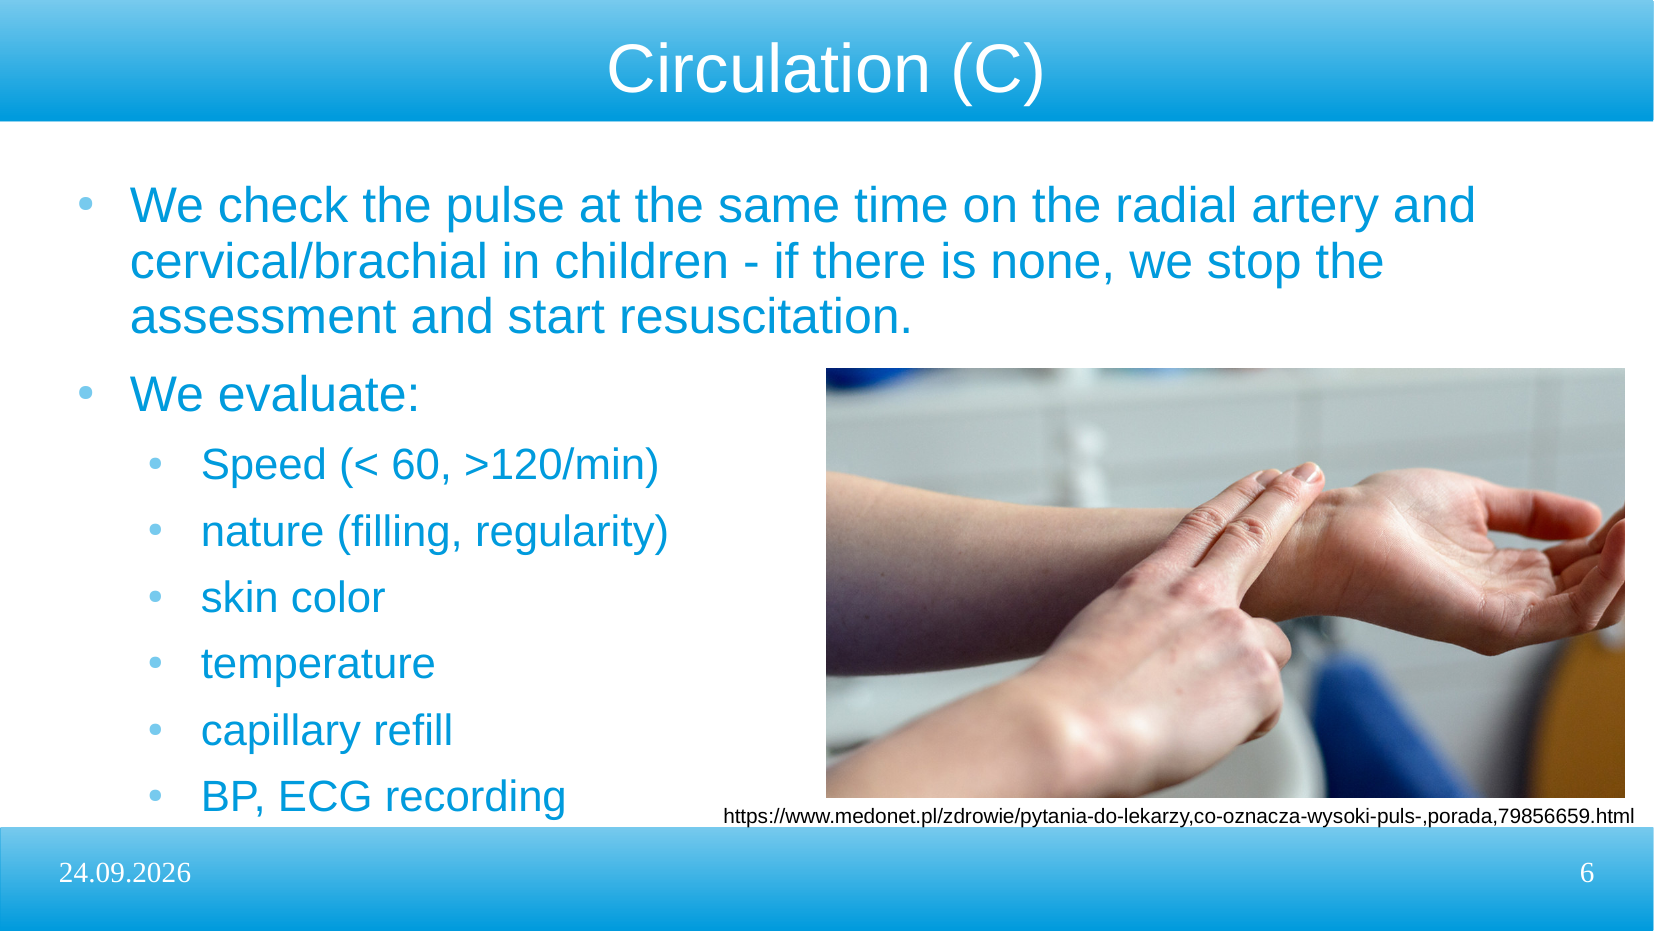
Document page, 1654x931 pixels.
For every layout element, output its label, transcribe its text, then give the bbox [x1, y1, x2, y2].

title Circulation (C) [59, 29, 1595, 108]
list We check the pulse at the same time on the radial artery and cervical/brachial in children - if there is none, we stop the assessment and start resuscitation. We evaluate: Speed ​​(< 60, >120/min) nature (filling, regularity) skin color temperature capillary refill BP, ECG recording [59, 177, 1595, 768]
picture [826, 368, 1625, 797]
text_box https://www.medonet.pl/zdrowie/pytania-do-lekarzy,co-oznacza-wysoki-puls-,porada,79856659.html [708, 797, 1654, 854]
